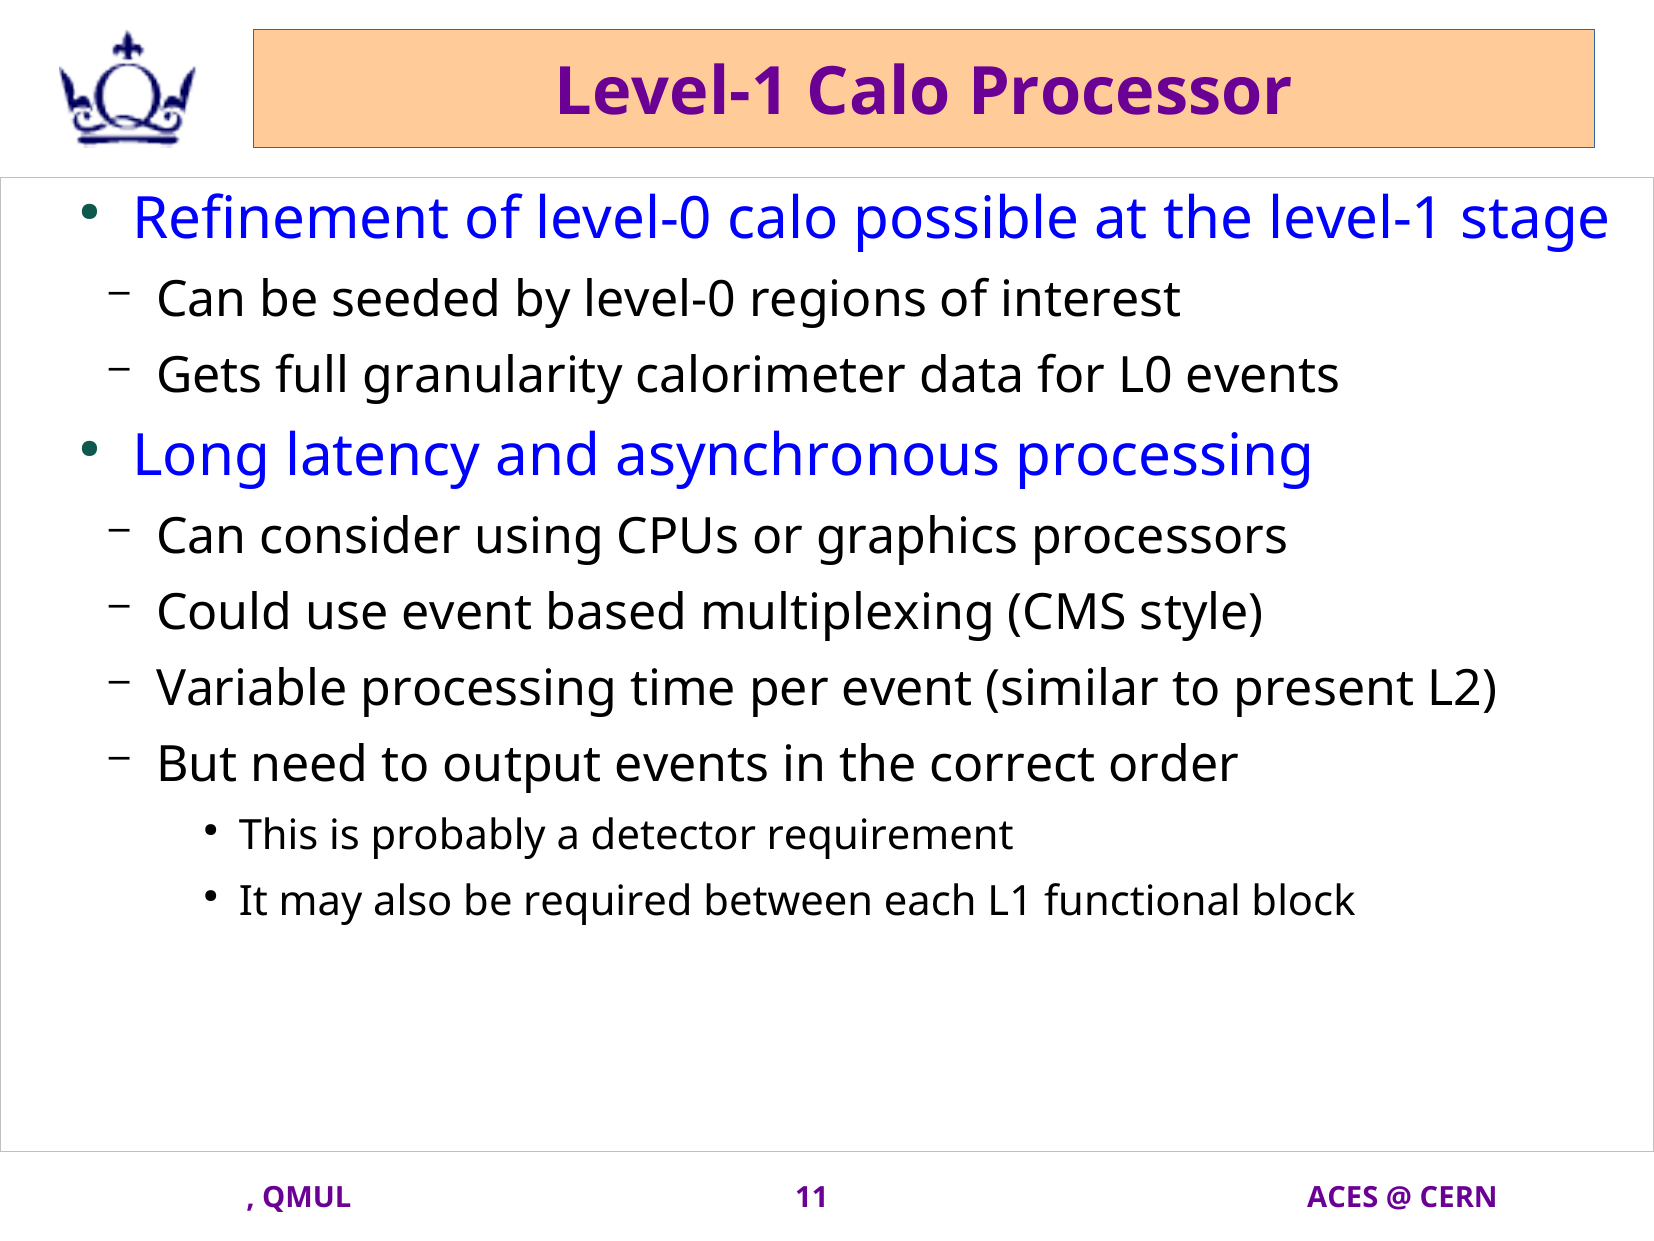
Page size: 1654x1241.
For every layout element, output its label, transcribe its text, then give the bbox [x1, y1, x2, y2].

list Refinement of level-0 calo possible at the level-1 stage Can be seeded by level-0 regions of interest Gets full granularity calorimeter data for L0 events Long latency and asynchronous processing Can consider using CPUs or graphics processors Could use event based multiplexing (CMS style) Variable processing time per event (similar to present L2) But need to output events in the correct order This is probably a detector requirement It may also be required between each L1 functional block [61, 181, 1633, 1149]
title Level-1 Calo Processor [253, 29, 1595, 148]
picture [59, 29, 200, 148]
